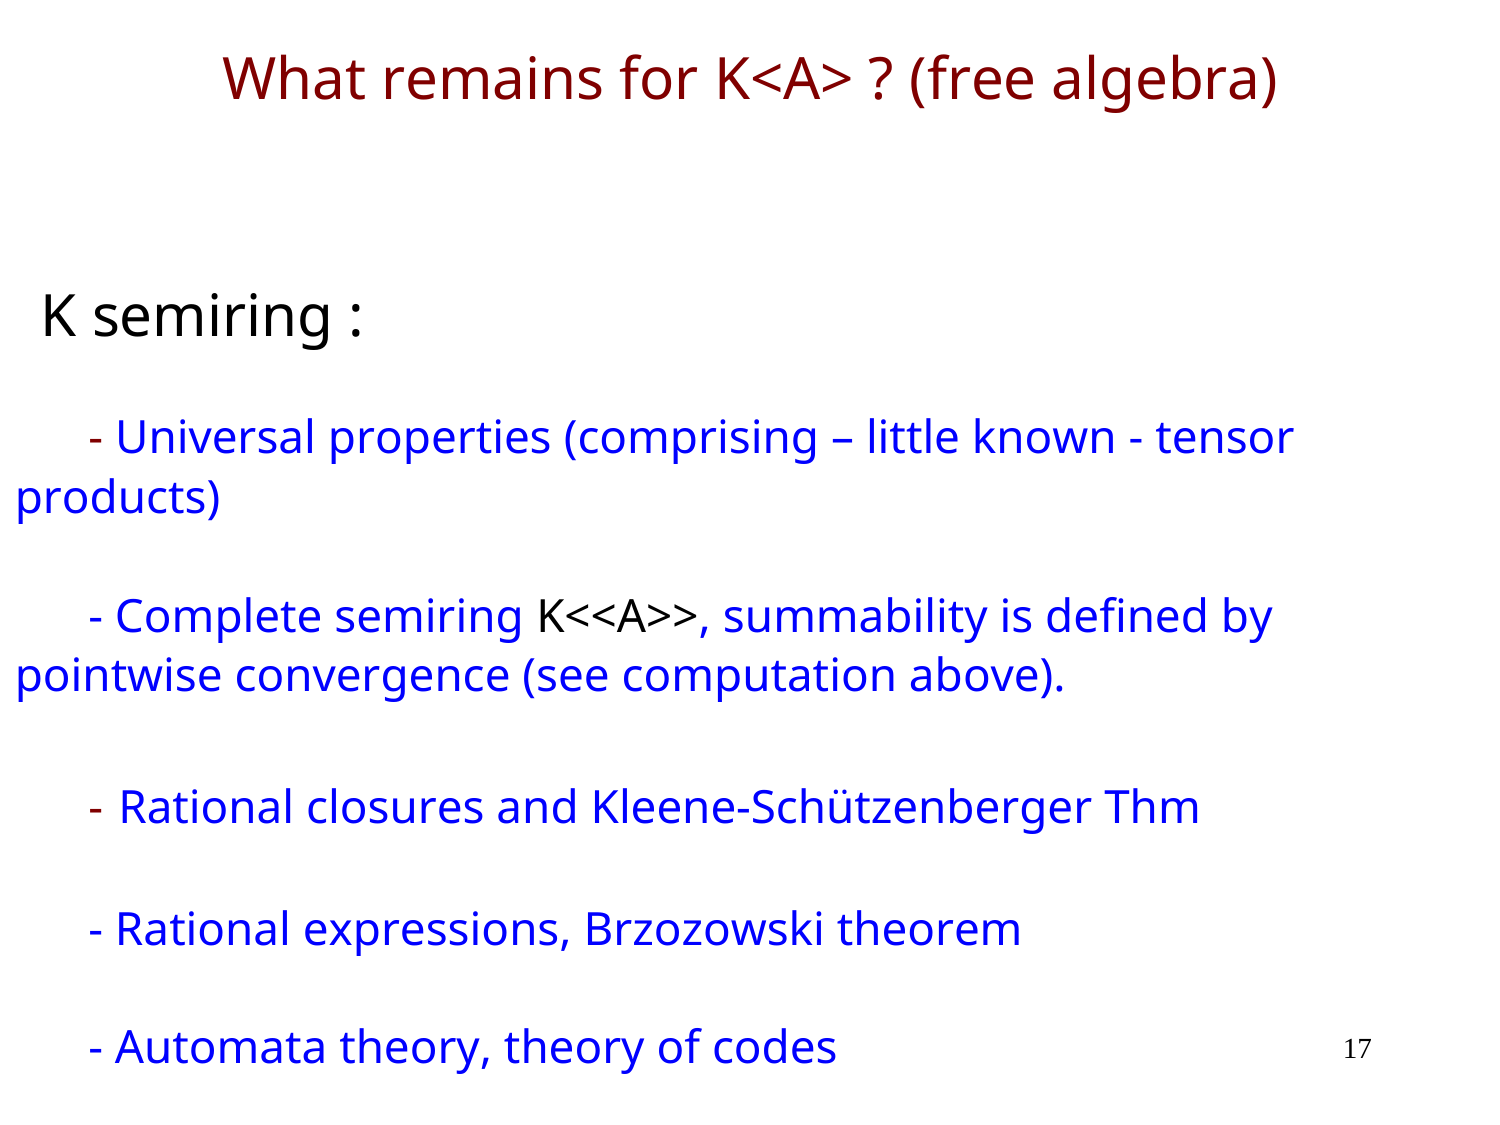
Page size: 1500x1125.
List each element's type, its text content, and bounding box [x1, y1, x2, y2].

text_box What remains for K<A> ? (free algebra) K semiring : - Universal properties (comprising – little known - tensor products) - Complete semiring K<<A>>, summability is defined by pointwise convergence (see computation above). - Rational closures and Kleene-Schützenberger Thm - Rational expressions, Brzozowski theorem - Automata theory, theory of codes - Lazard's monoidal elimination [0, 29, 1500, 1125]
